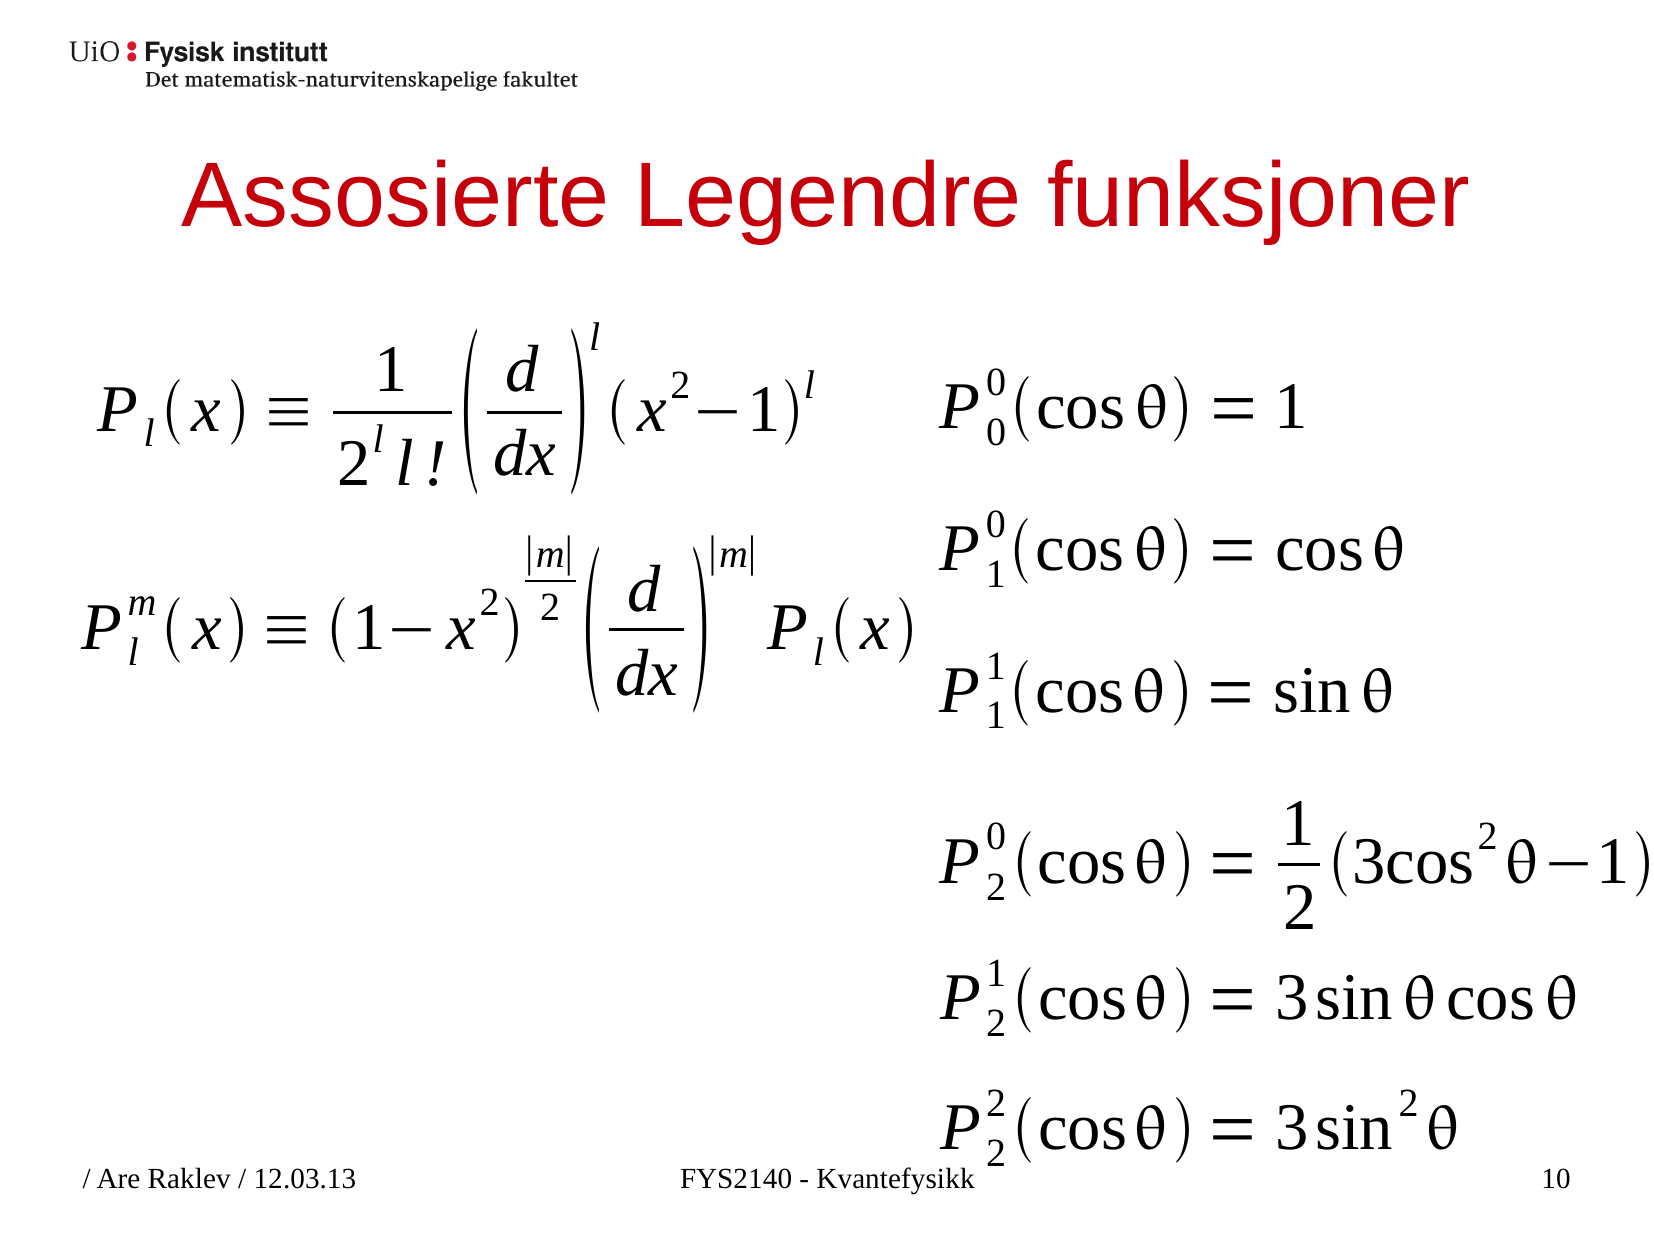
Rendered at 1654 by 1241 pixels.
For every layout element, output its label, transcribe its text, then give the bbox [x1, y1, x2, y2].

chart [87, 314, 821, 501]
chart [71, 532, 924, 717]
title Assosierte Legendre funksjoner [82, 90, 1571, 298]
chart [929, 360, 1314, 454]
chart [929, 950, 1586, 1045]
picture [68, 37, 581, 93]
chart [929, 1080, 1467, 1175]
chart [929, 785, 1654, 944]
chart [929, 501, 1414, 596]
chart [929, 643, 1404, 738]
